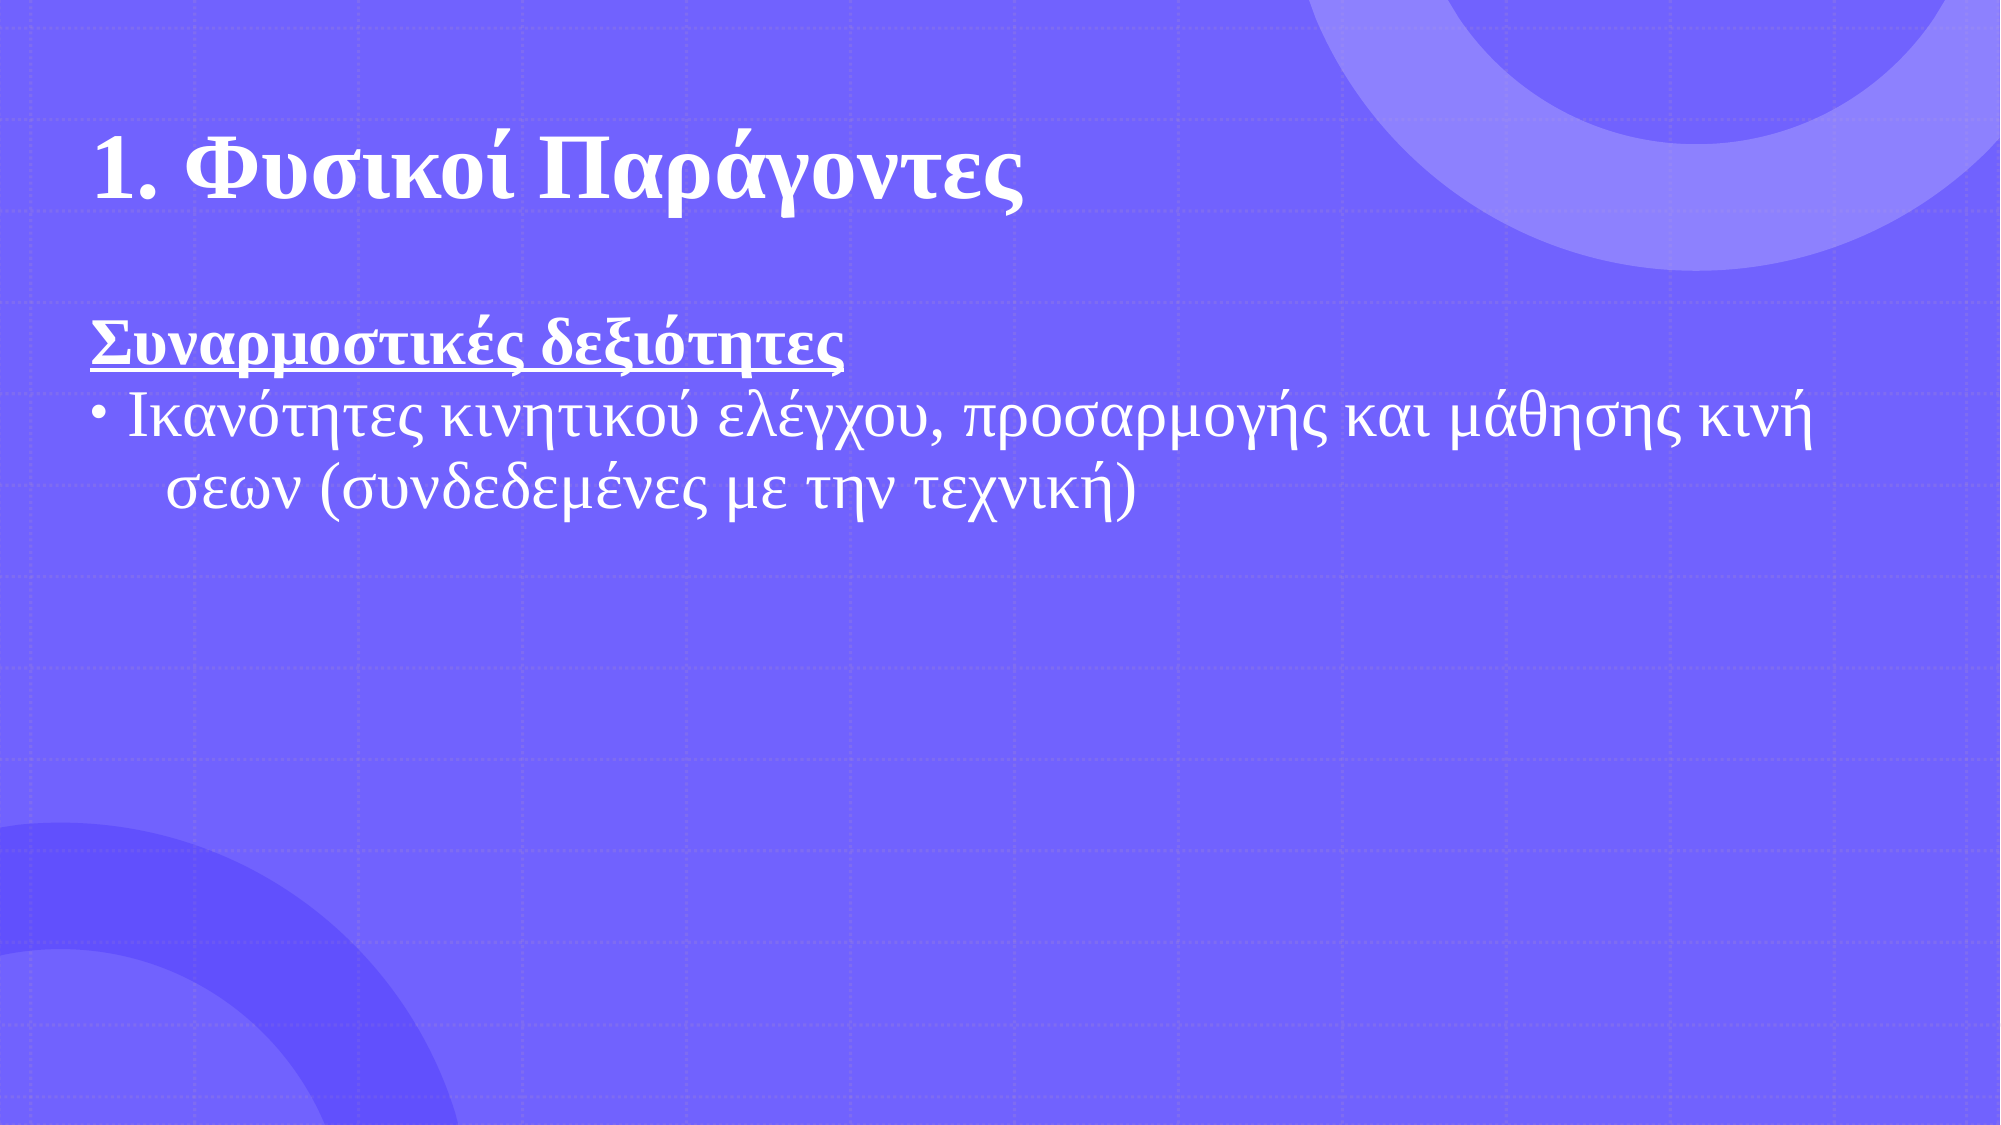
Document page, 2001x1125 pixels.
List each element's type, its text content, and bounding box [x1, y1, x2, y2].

list Συναρμοστικές δεξιότητες Ικανότητες κινητικού ελέγχου, προσαρμογής και μάθησης κινήσεων (συνδεδεμένες με την τεχνική) [75, 299, 1835, 1014]
title 1. Φυσικοί Παράγοντες [75, 59, 1835, 278]
